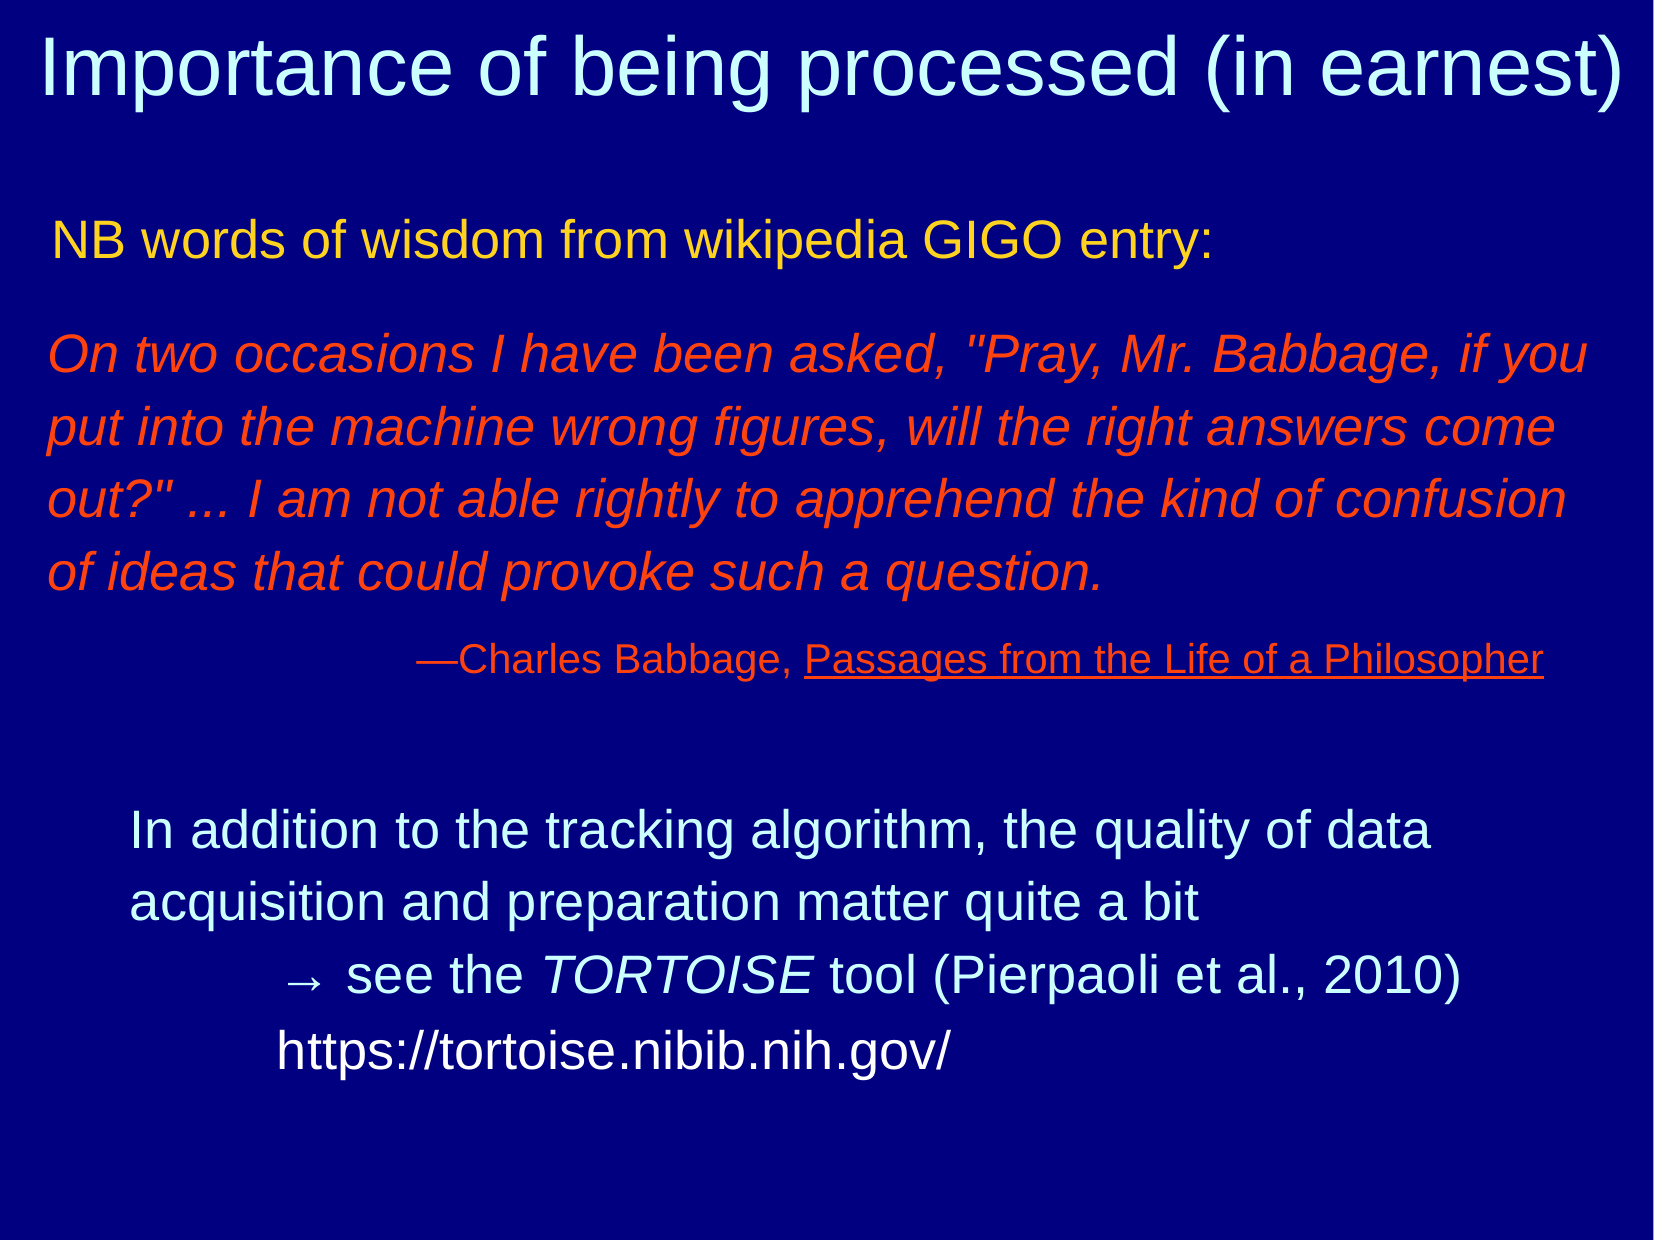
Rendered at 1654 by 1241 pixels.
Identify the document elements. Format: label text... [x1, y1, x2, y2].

title Importance of being processed (in earnest) [22, 0, 1642, 151]
text_box NB words of wisdom from wikipedia GIGO entry: [36, 187, 1231, 278]
text_box https://tortoise.nibib.nih.gov/ [262, 1012, 1384, 1089]
text_box In addition to the tracking algorithm, the quality of data acquisition and preparation matter quite a bit → see the TORTOISE tool (Pierpaoli et al., 2010) [115, 779, 1501, 1020]
text_box On two occasions I have been asked, "Pray, Mr. Babbage, if you put into the machine wrong figures, will the right answers come out?" ... I am not able rightly to apprehend the kind of confusion of ideas that could provoke such a question. —Charles Babbage, Passages from the Life of a Philosopher [32, 304, 1627, 691]
